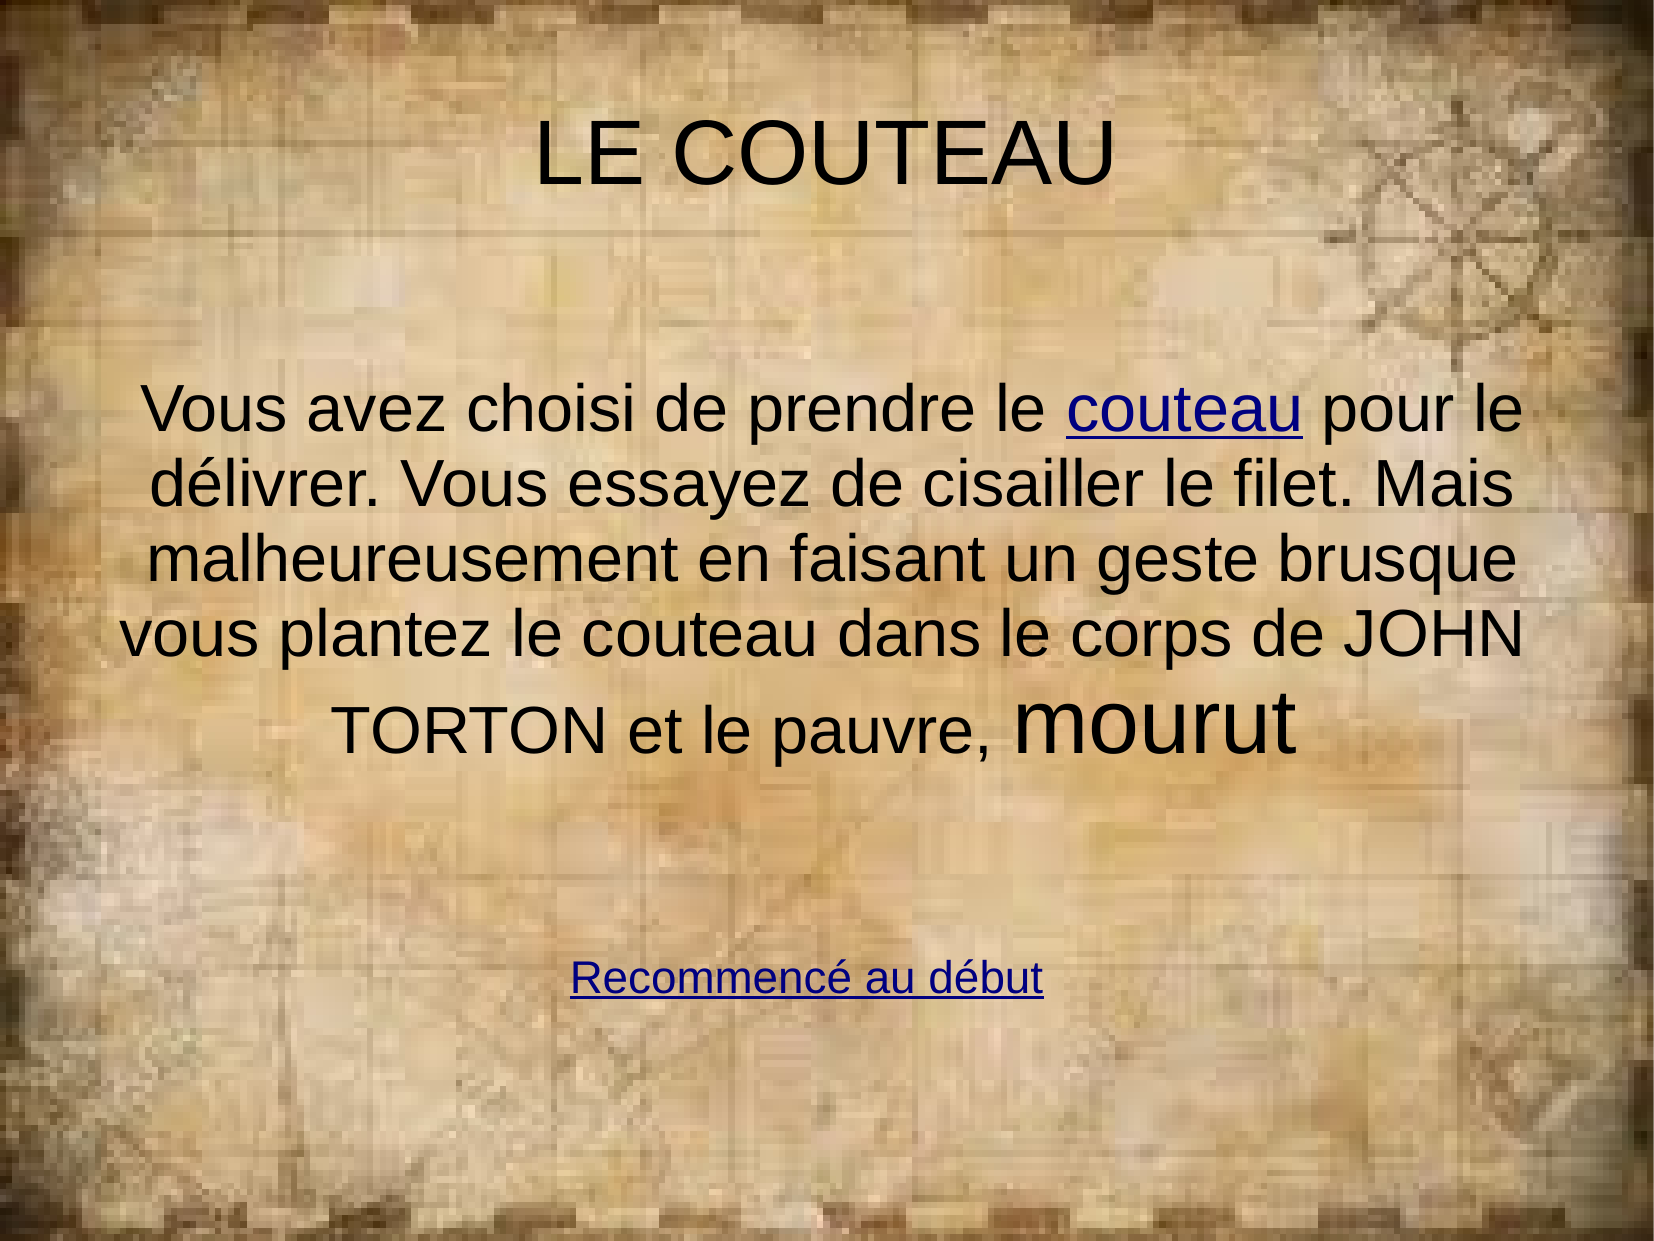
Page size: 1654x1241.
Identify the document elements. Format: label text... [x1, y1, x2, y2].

title LE COUTEAU [82, 49, 1571, 257]
subtitle Vous avez choisi de prendre le couteau pour le délivrer. Vous essayez de cisailler le filet. Mais malheureusement en faisant un geste brusque vous plantez le couteau dans le corps de JOHN TORTON et le pauvre, mourut [70, 212, 1560, 932]
picture [0, 0, 1654, 1241]
text_box Recommencé au début [555, 944, 1158, 1011]
